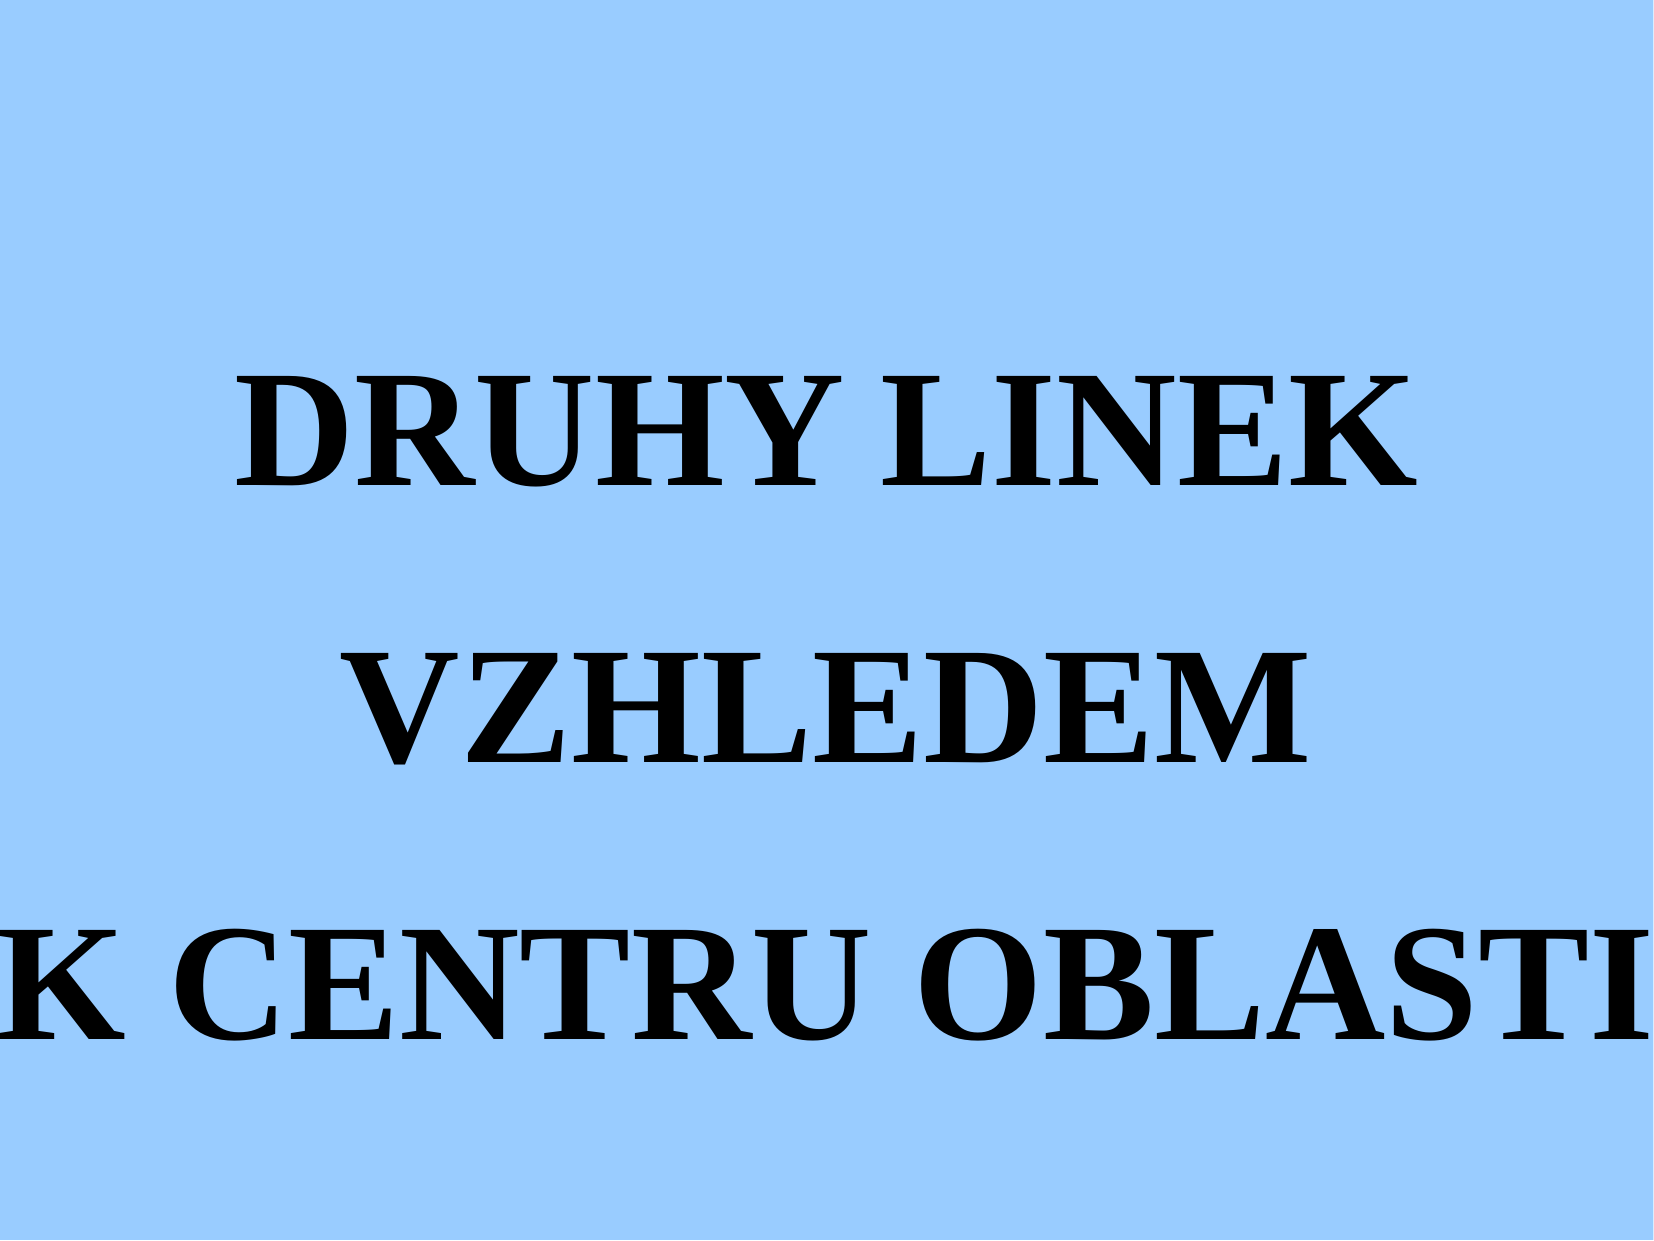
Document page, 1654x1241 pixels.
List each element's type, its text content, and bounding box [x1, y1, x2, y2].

text_box DRUHY LINEK VZHLEDEM K CENTRU OBLASTI [0, 237, 1654, 991]
